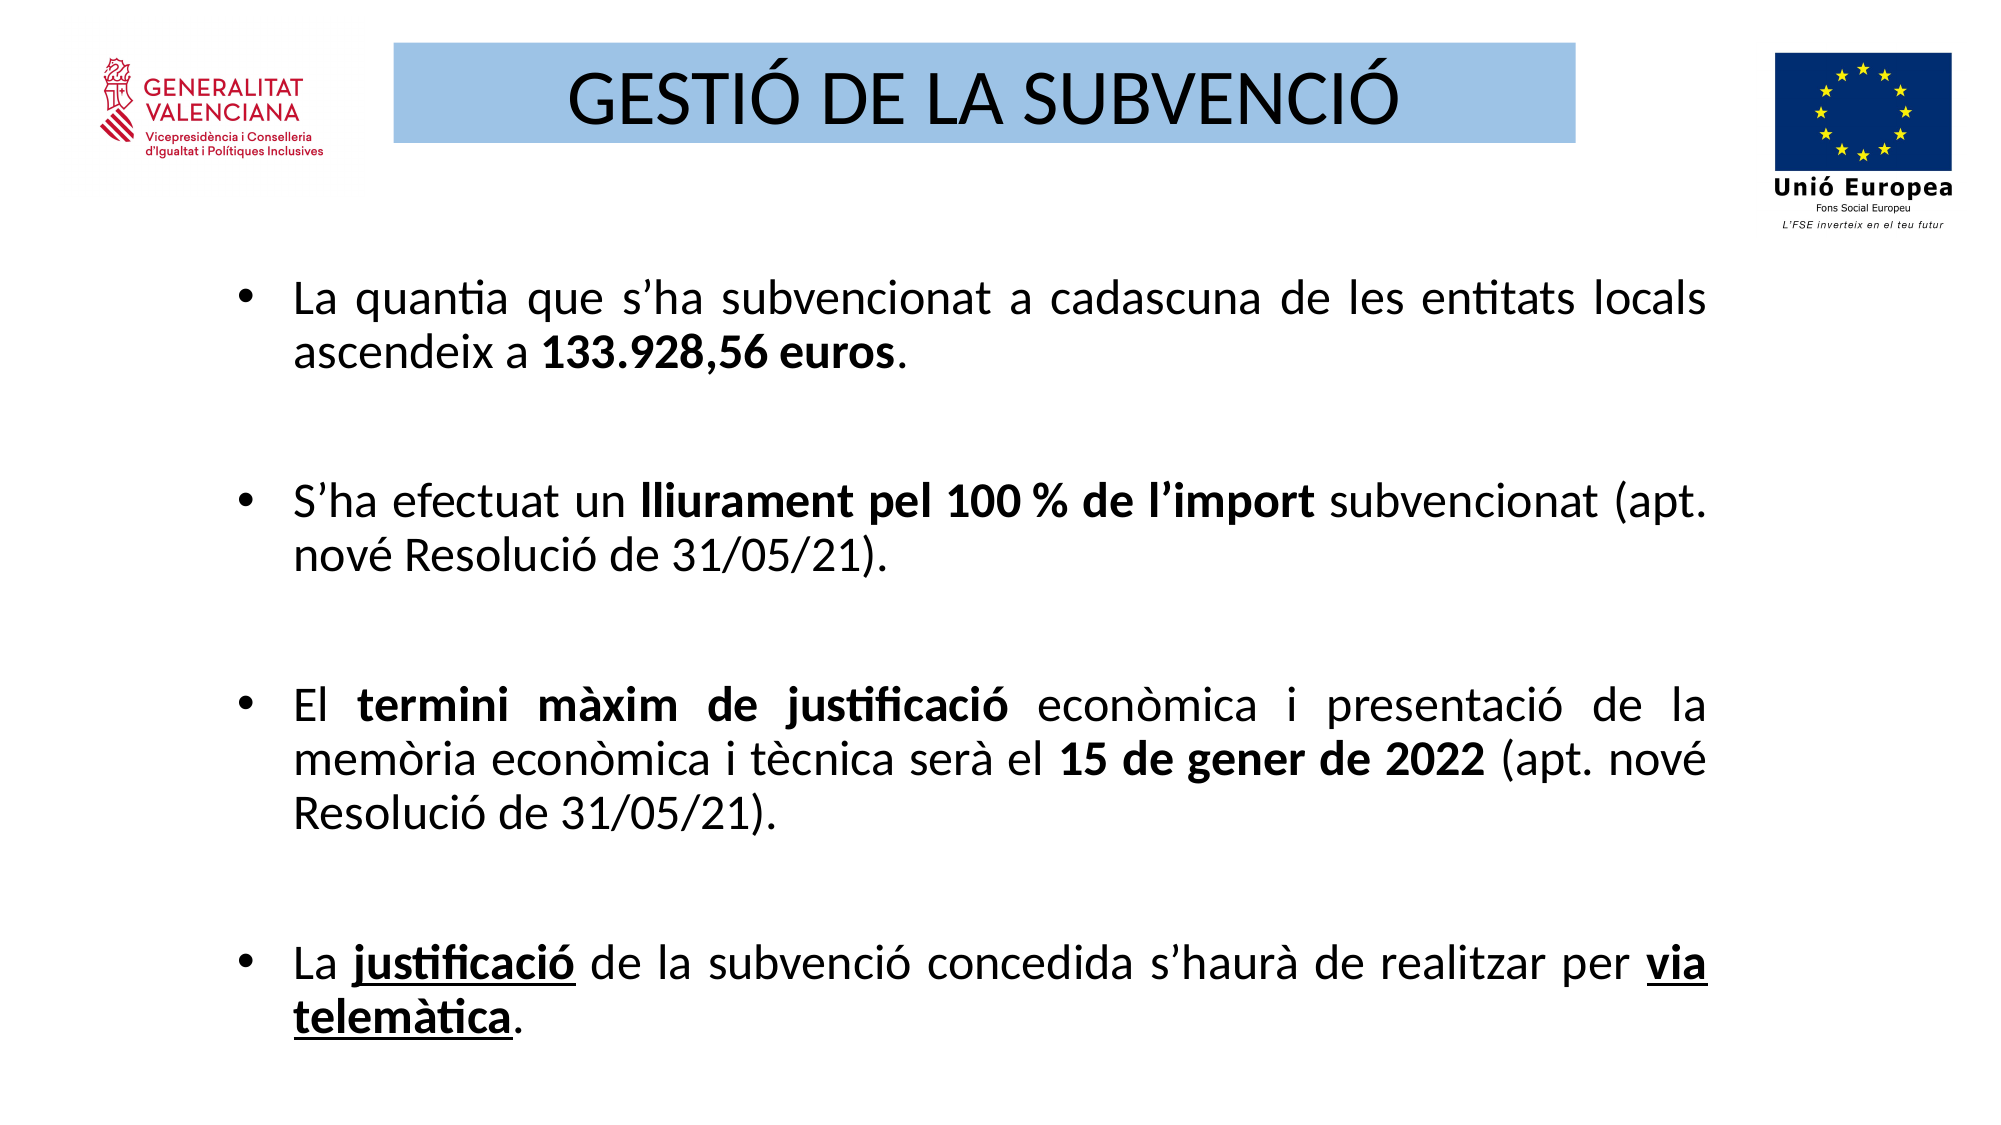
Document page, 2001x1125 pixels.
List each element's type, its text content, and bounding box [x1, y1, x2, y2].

subtitle GESTIÓ DE LA SUBVENCIÓ [393, 42, 1576, 143]
picture [1756, 42, 1967, 238]
text_box La quantia que s’ha subvencionat a cadascuna de les entitats locals ascendeix a 133.928,56 euros. S’ha efectuat un lliurament pel 100 % de l’import subvencionat (apt. nové Resolució de 31/05/21). El termini màxim de justificació econòmica i presentació de la memòria econòmica i tècnica serà el 15 de gener de 2022 (apt. nové Resolució de 31/05/21). La justificació de la subvenció concedida s’haurà de realitzar per via telemàtica. [222, 207, 1723, 1040]
picture [58, 16, 365, 197]
